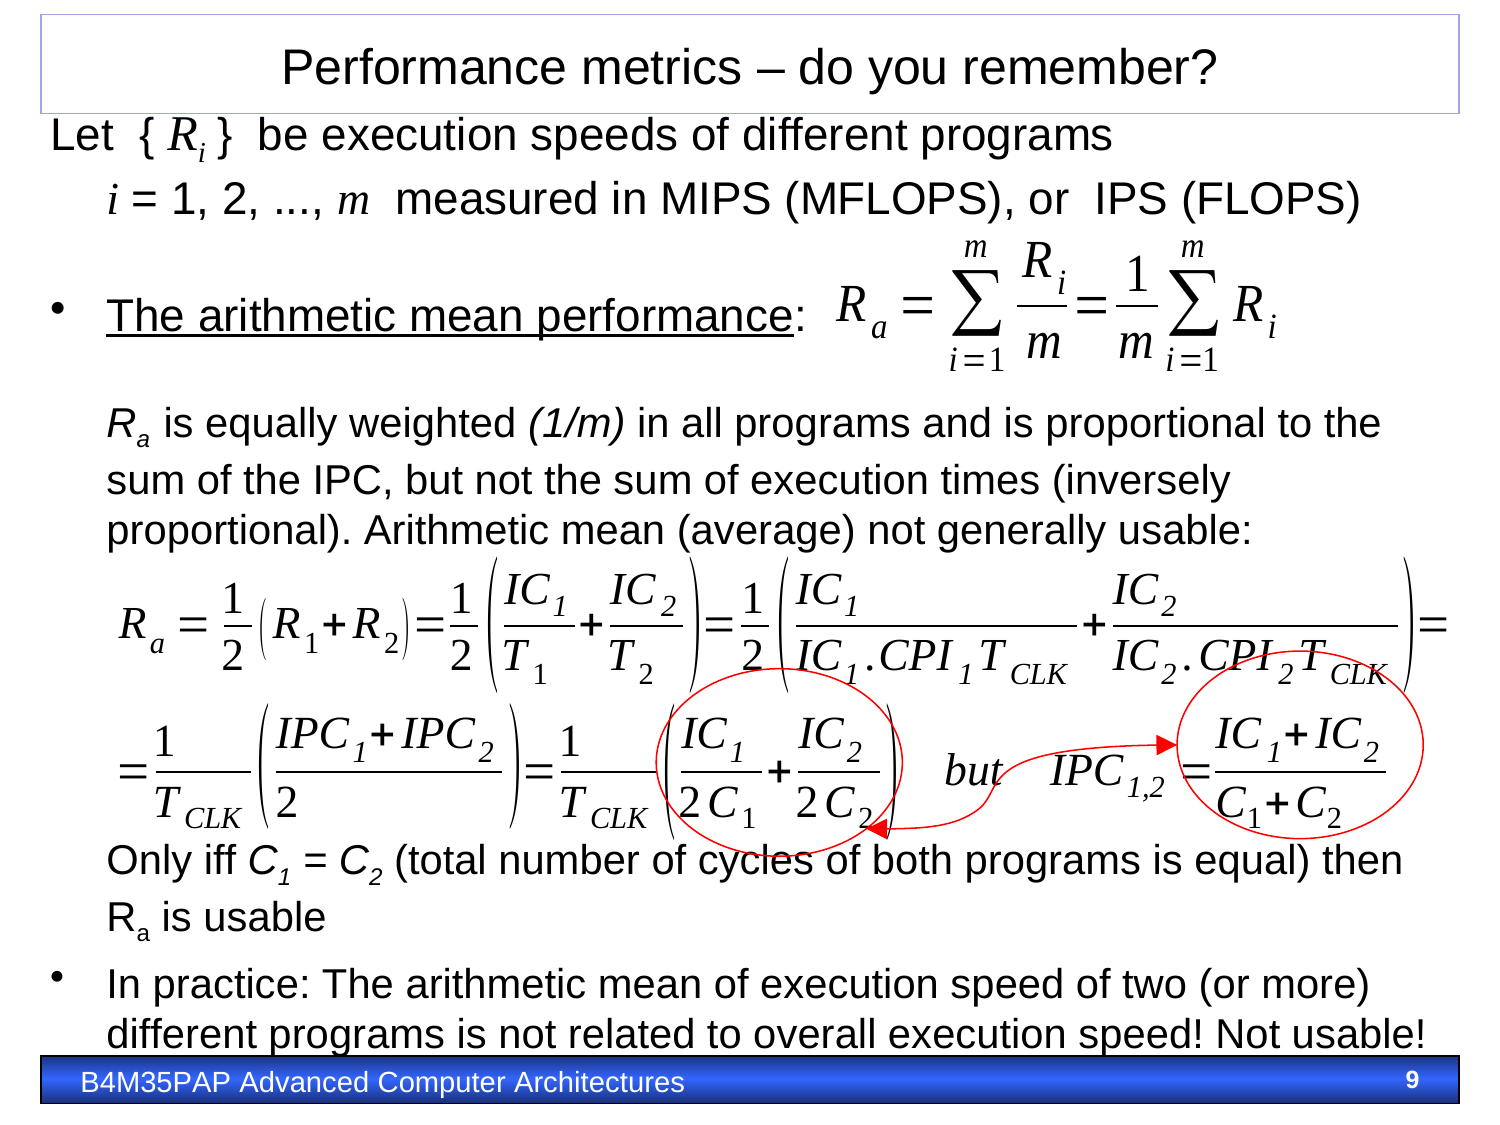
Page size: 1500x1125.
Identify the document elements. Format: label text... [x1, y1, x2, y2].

title Performance metrics – do you remember? [41, 14, 1459, 92]
chart [1178, 652, 1422, 837]
list Let { Ri } be execution speeds of different programs i = 1, 2, ..., m measured in MIPS (MFLOPS), or IPS (FLOPS) The arithmetic mean performance: Ra is equally weighted (1/m) in all programs and is proportional to the sum of the IPC, but not the sum of execution times (inversely proportional). Arithmetic mean (average) not generally usable: Only iff C1 = C2 (total number of cycles of both programs is equal) then Ra is usable In practice: The arithmetic mean of execution speed of two (or more) different programs is not related to overall execution speed! Not usable! [35, 92, 1465, 1058]
chart [658, 670, 901, 843]
chart [821, 227, 1294, 380]
chart [104, 555, 1473, 843]
